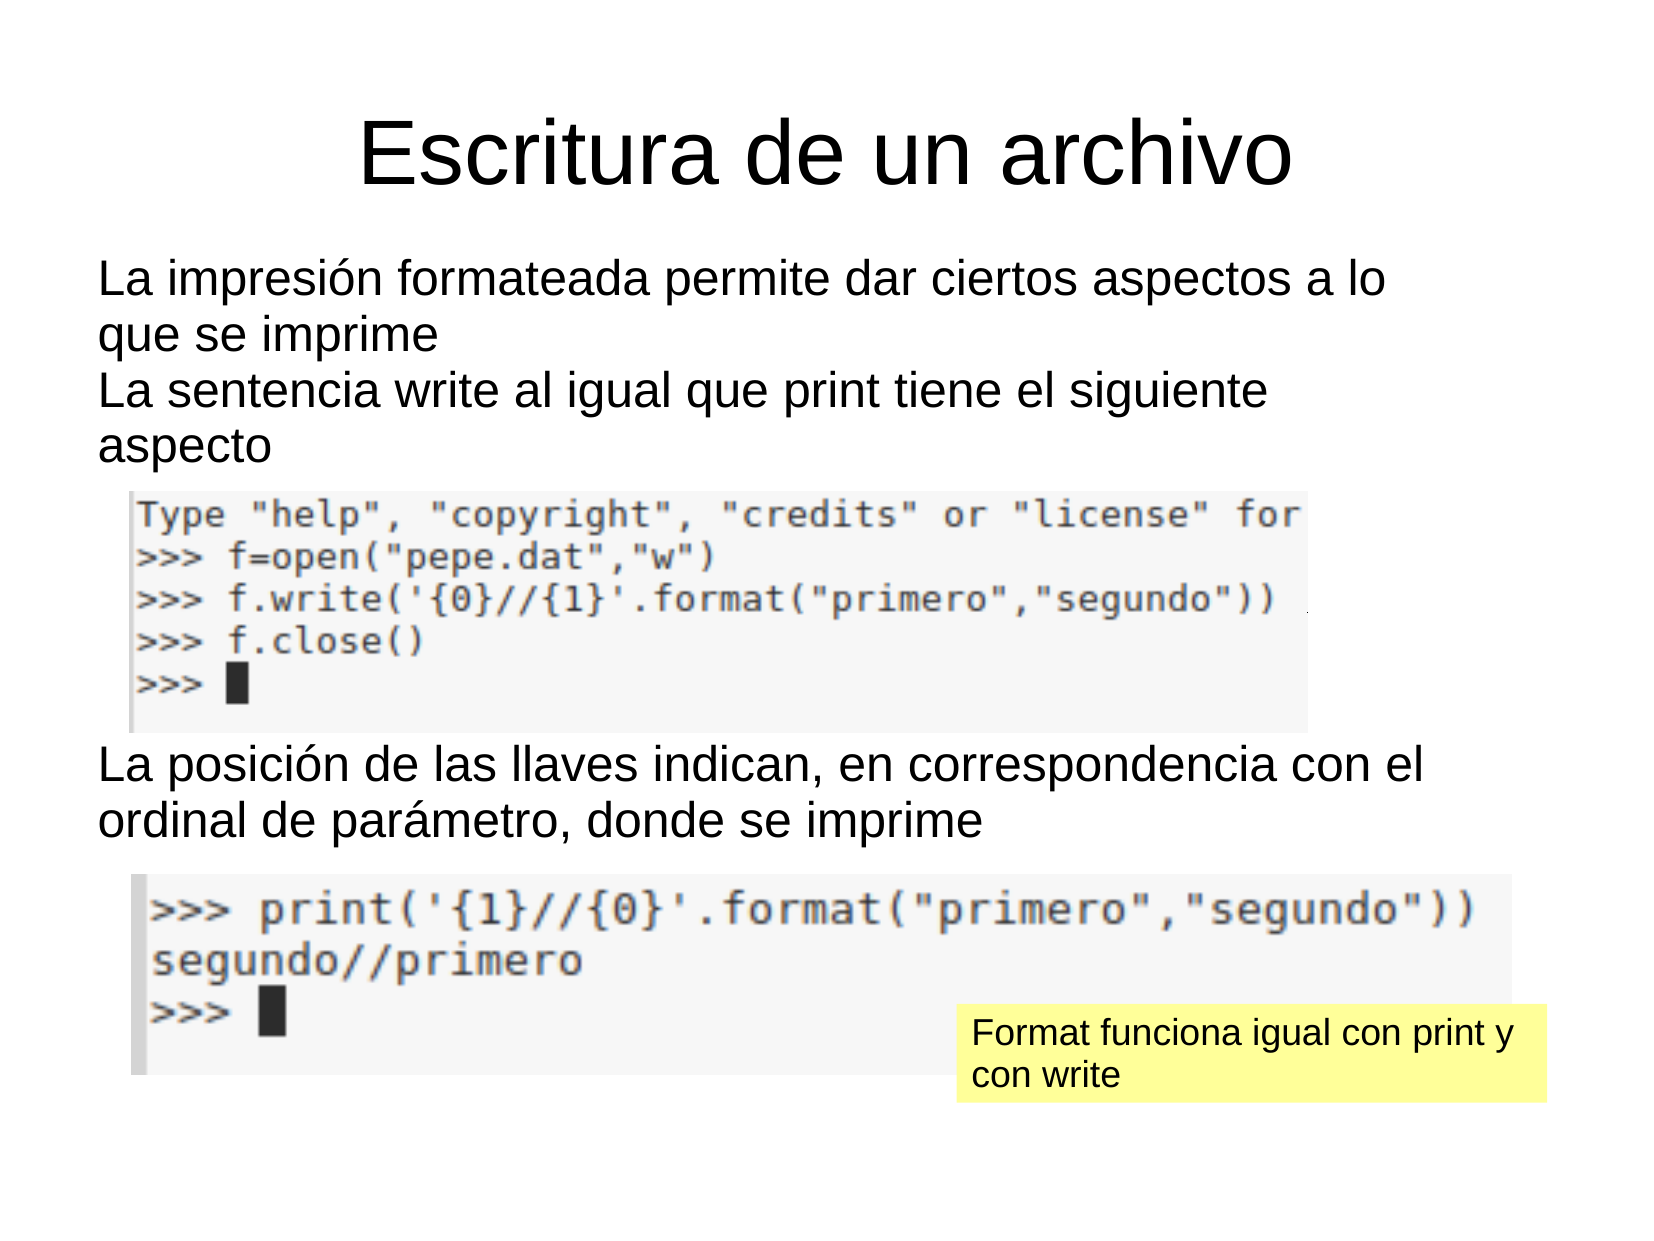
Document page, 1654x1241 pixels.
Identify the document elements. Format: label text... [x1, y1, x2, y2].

picture [131, 874, 1512, 1075]
title Escritura de un archivo [82, 49, 1571, 257]
picture [129, 491, 1308, 733]
text_box La posición de las llaves indican, en correspondencia con el ordinal de parámetro, donde se imprime [82, 673, 1465, 856]
text_box La impresión formateada permite dar ciertos aspectos a lo que se imprime La sentencia write al igual que print tiene el siguiente aspecto [82, 243, 1465, 481]
text_box Format funciona igual con print y con write [956, 1003, 1548, 1103]
